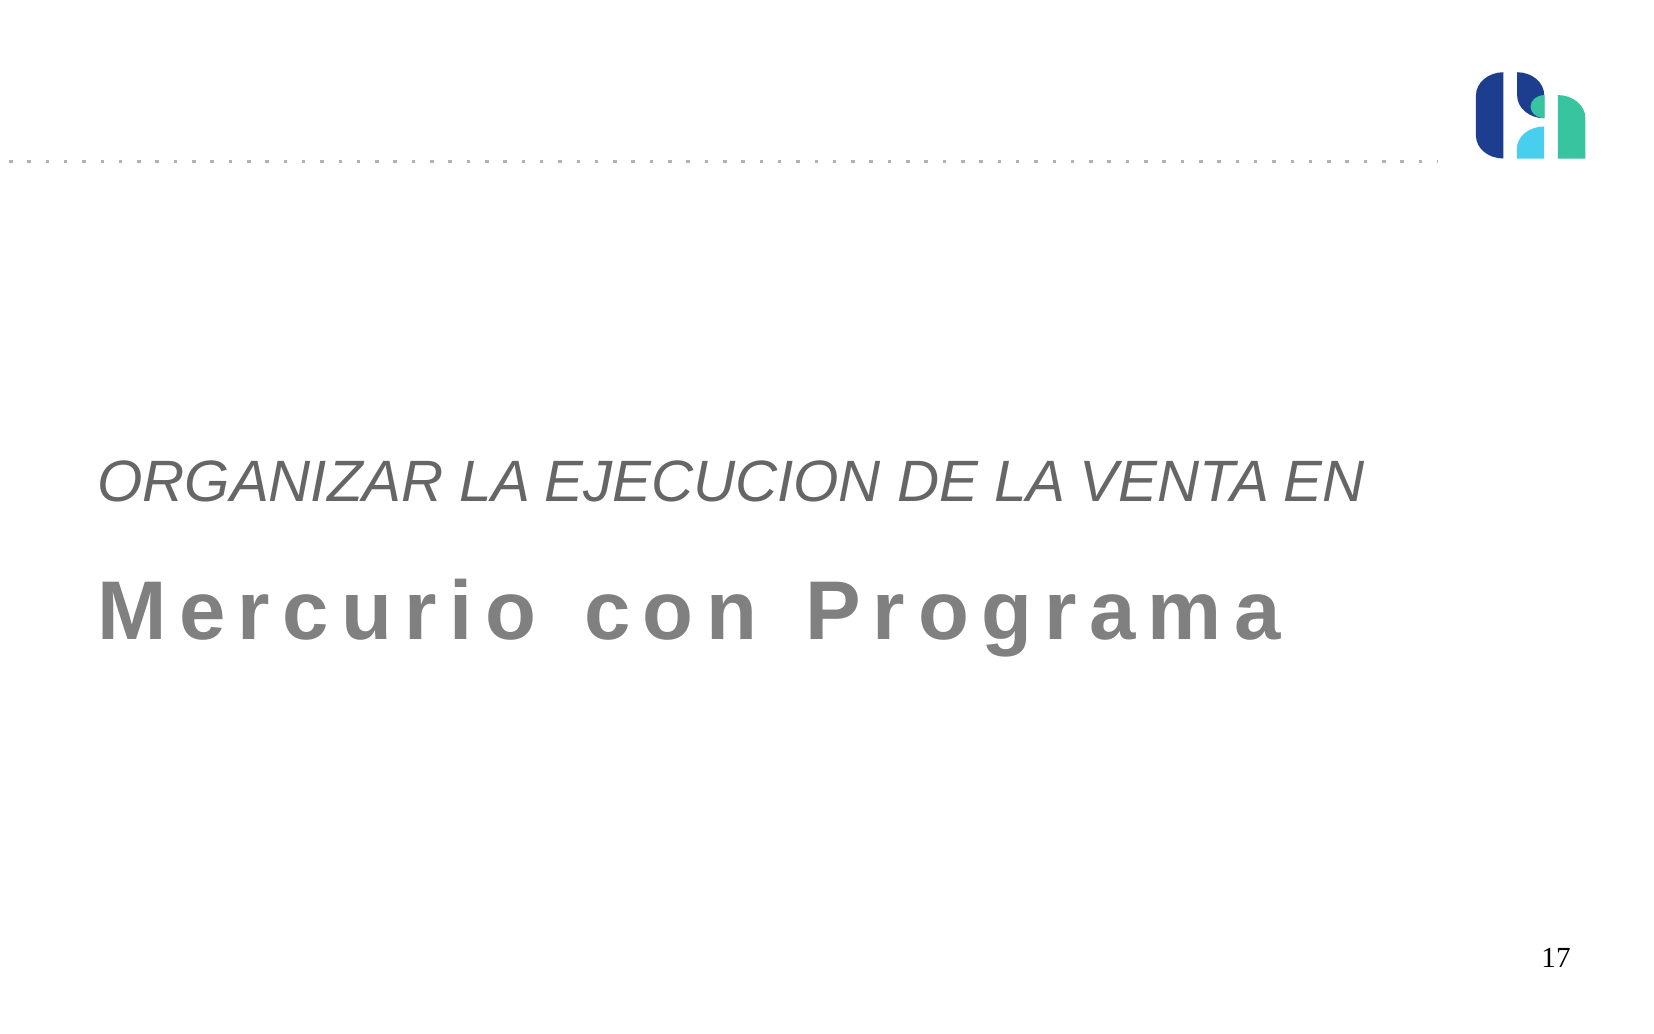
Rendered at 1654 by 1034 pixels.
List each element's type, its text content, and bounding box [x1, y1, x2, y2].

text_box [23, 206, 1501, 819]
text_box ORGANIZAR LA EJECUCION DE LA VENTA EN Mercurio con Programa [82, 389, 1560, 666]
picture [1475, 72, 1586, 159]
